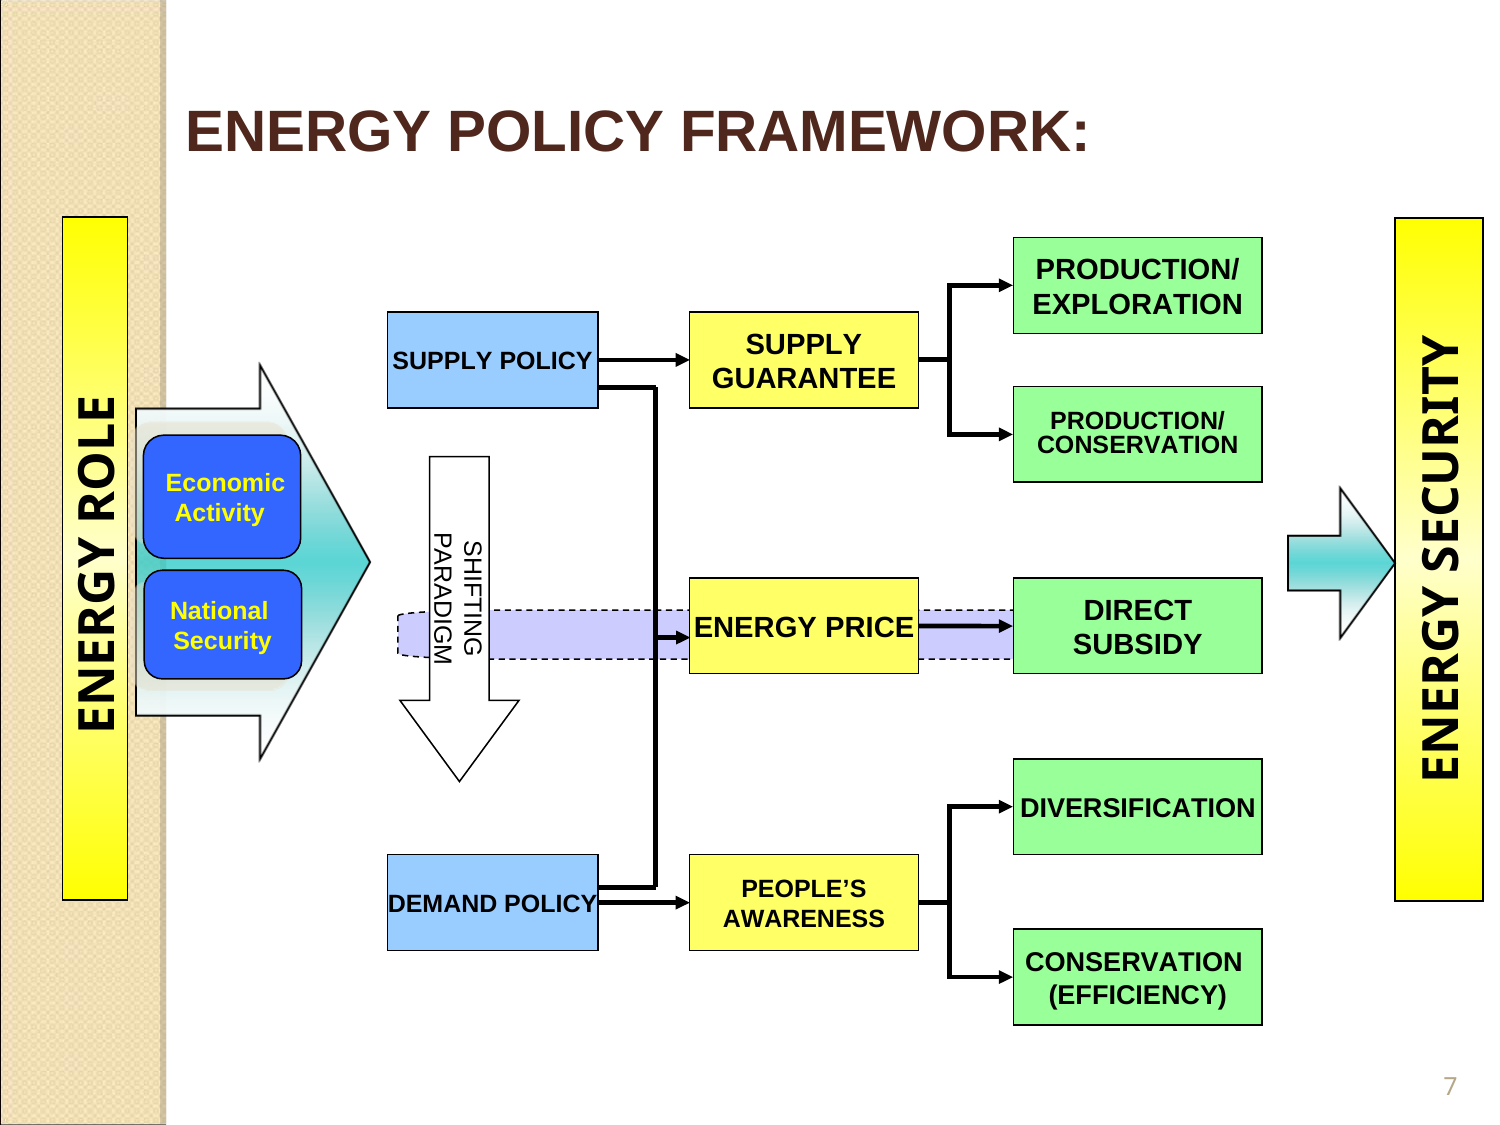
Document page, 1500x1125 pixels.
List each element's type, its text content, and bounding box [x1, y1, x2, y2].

text_box PEOPLE’S AWARENESS [689, 854, 919, 951]
text_box ENERGY SECURITY [1395, 217, 1483, 902]
picture [0, 0, 372, 1125]
text_box PRODUCTION/EXPLORATION [1013, 237, 1263, 334]
text_box DIVERSIFICATION [1013, 758, 1263, 855]
text_box ENERGY ROLE [62, 217, 128, 901]
text_box [397, 611, 429, 658]
text_box SUPPLY POLICY [387, 311, 598, 408]
text_box National Security [144, 570, 302, 679]
text_box DIRECT SUBSIDY [1013, 578, 1263, 674]
text_box CONSERVATION (EFFICIENCY) [1013, 929, 1263, 1025]
text_box [490, 610, 653, 660]
text_box PRODUCTION/ CONSERVATION [1013, 386, 1263, 483]
text_box SHIFTING PARADIGM [399, 456, 520, 782]
text_box [658, 639, 689, 660]
text_box Economic Activity [143, 435, 301, 559]
text_box <編號> [1413, 1034, 1489, 1113]
text_box [658, 610, 689, 636]
text_box ENERGY PRICE [689, 578, 919, 674]
text_box DEMAND POLICY [387, 854, 598, 951]
picture [1286, 484, 1397, 642]
text_box [919, 627, 1013, 660]
text_box [919, 610, 1013, 625]
text_box ENERGY POLICY FRAMEWORK: [171, 75, 1459, 183]
text_box SUPPLY GUARANTEE [689, 311, 919, 408]
